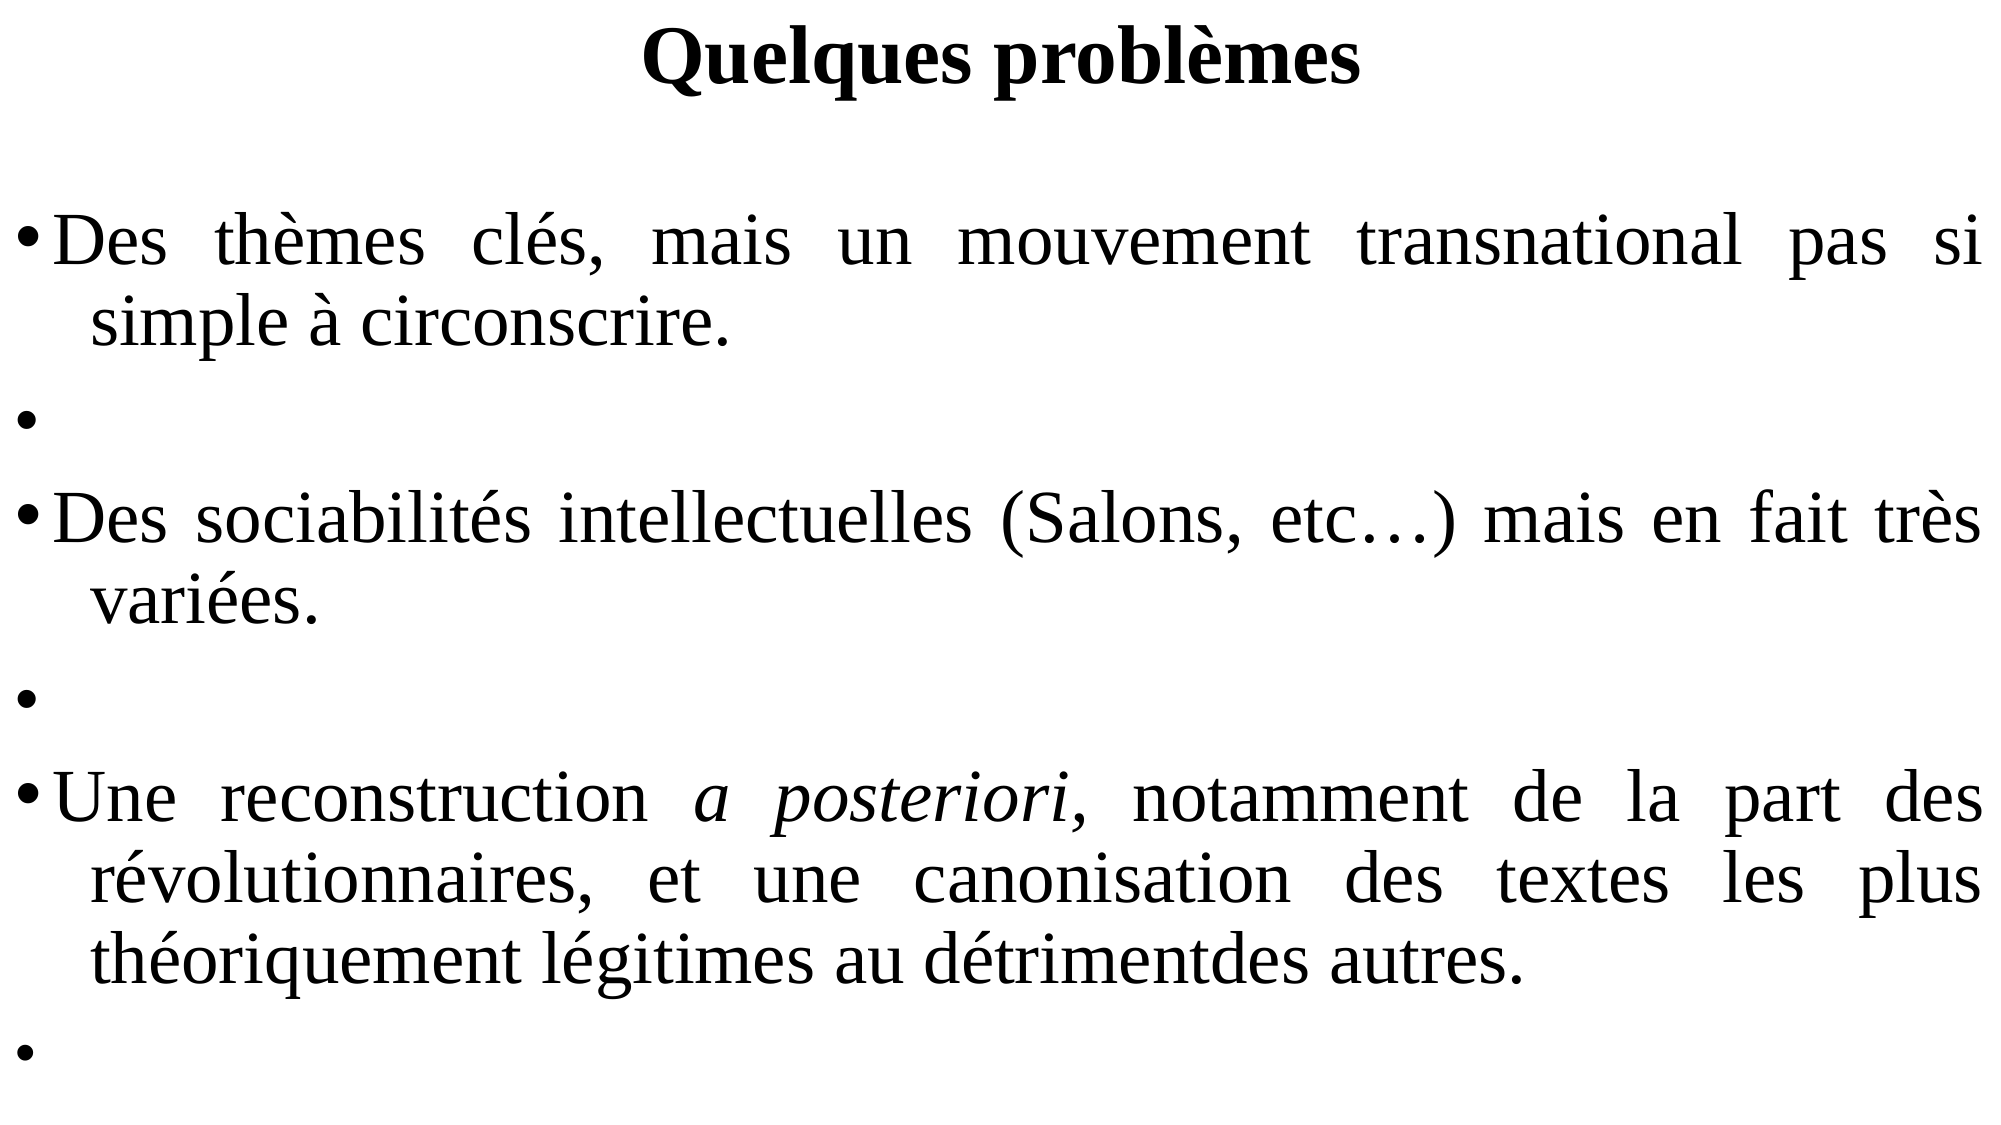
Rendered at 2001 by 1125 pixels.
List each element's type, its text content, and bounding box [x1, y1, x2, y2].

list Des thèmes clés, mais un mouvement transnational pas si simple à circonscrire. Des sociabilités intellectuelles (Salons, etc…) mais en fait très variées. Une reconstruction a posteriori, notamment de la part des révolutionnaires, et une canonisation des textes les plus théoriquement légitimes au détrimentdes autres. [0, 192, 2000, 1125]
title Quelques problèmes [326, 0, 1677, 114]
